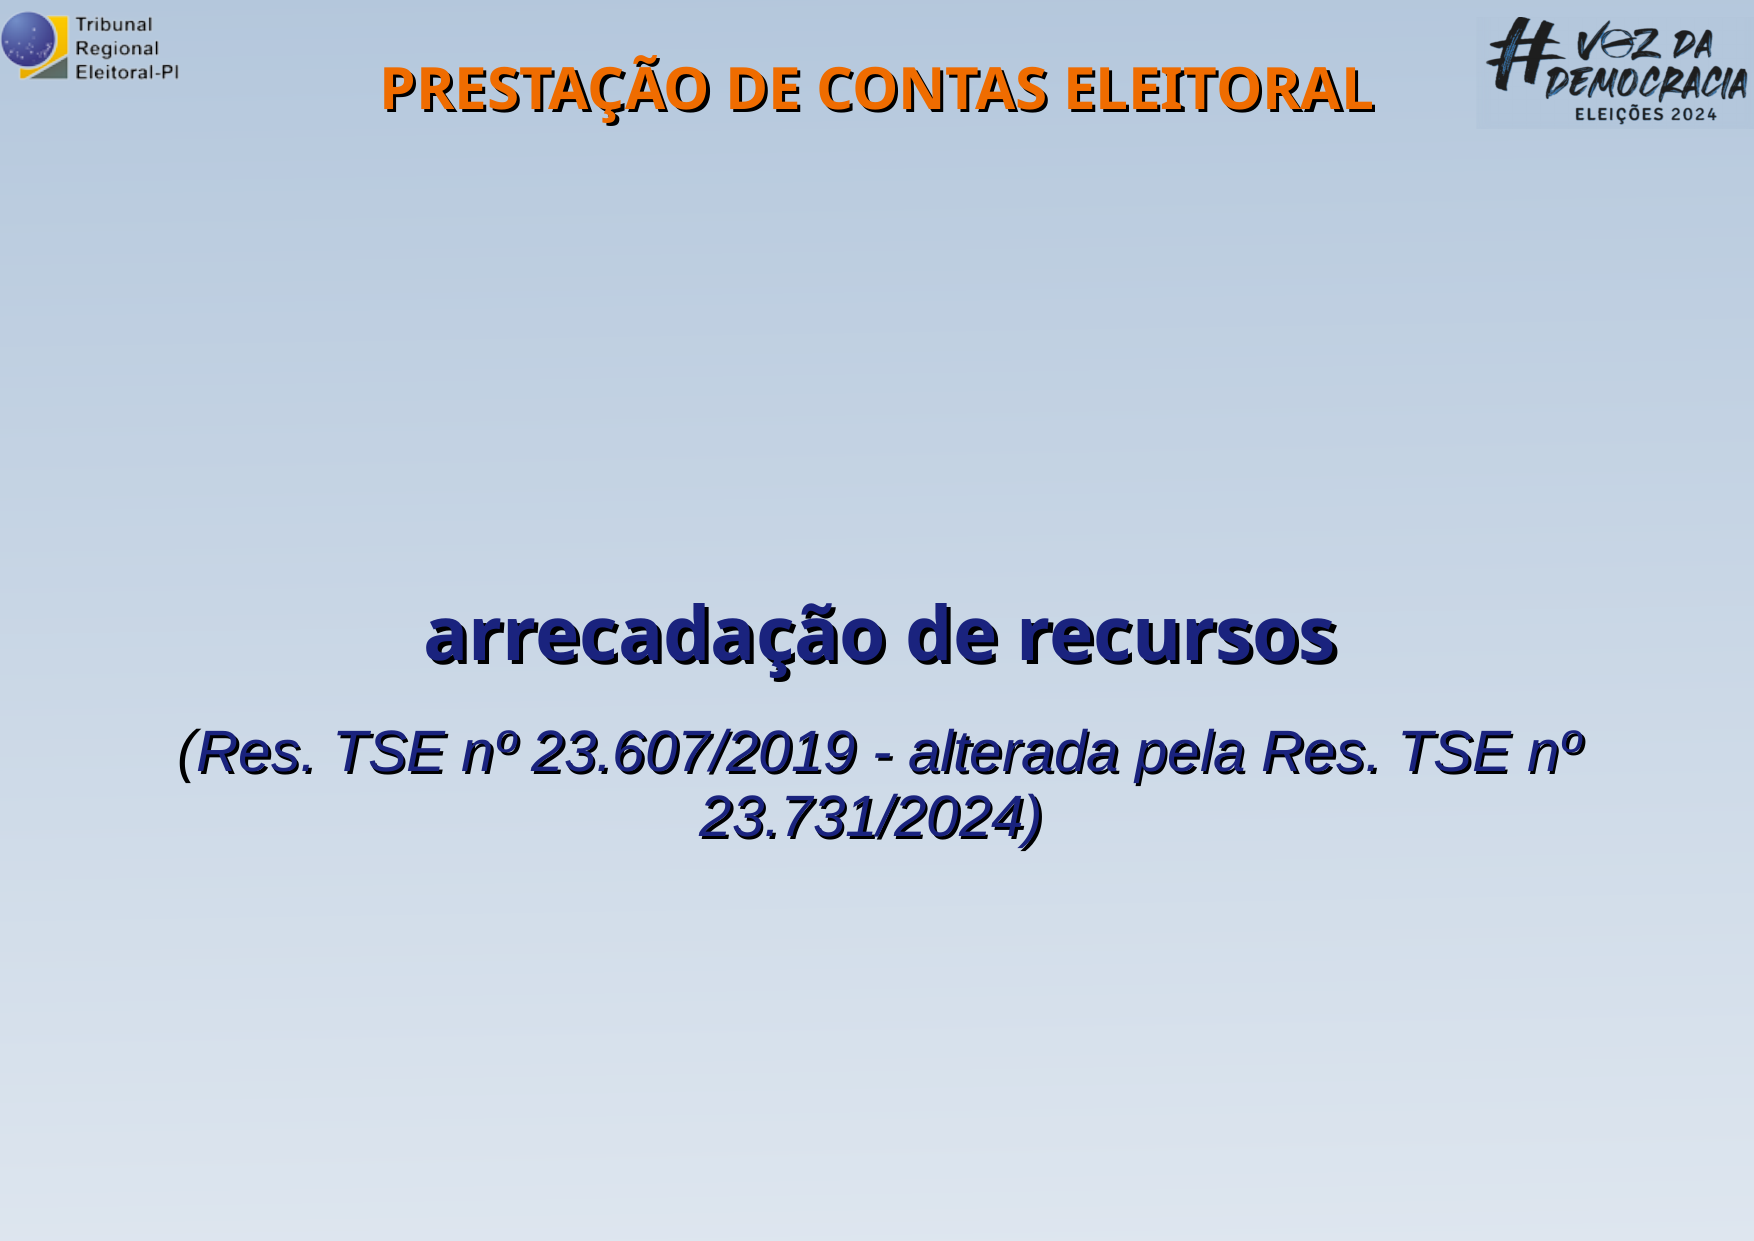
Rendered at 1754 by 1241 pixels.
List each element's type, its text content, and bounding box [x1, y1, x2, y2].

picture [0, 11, 195, 87]
subtitle arrecadação de recursos (Res. TSE nº 23.607/2019 - alterada pela Res. TSE nº 23.731/2024) [102, 354, 1658, 1075]
title PRESTAÇÃO DE CONTAS ELEITORAL [197, 47, 1557, 119]
